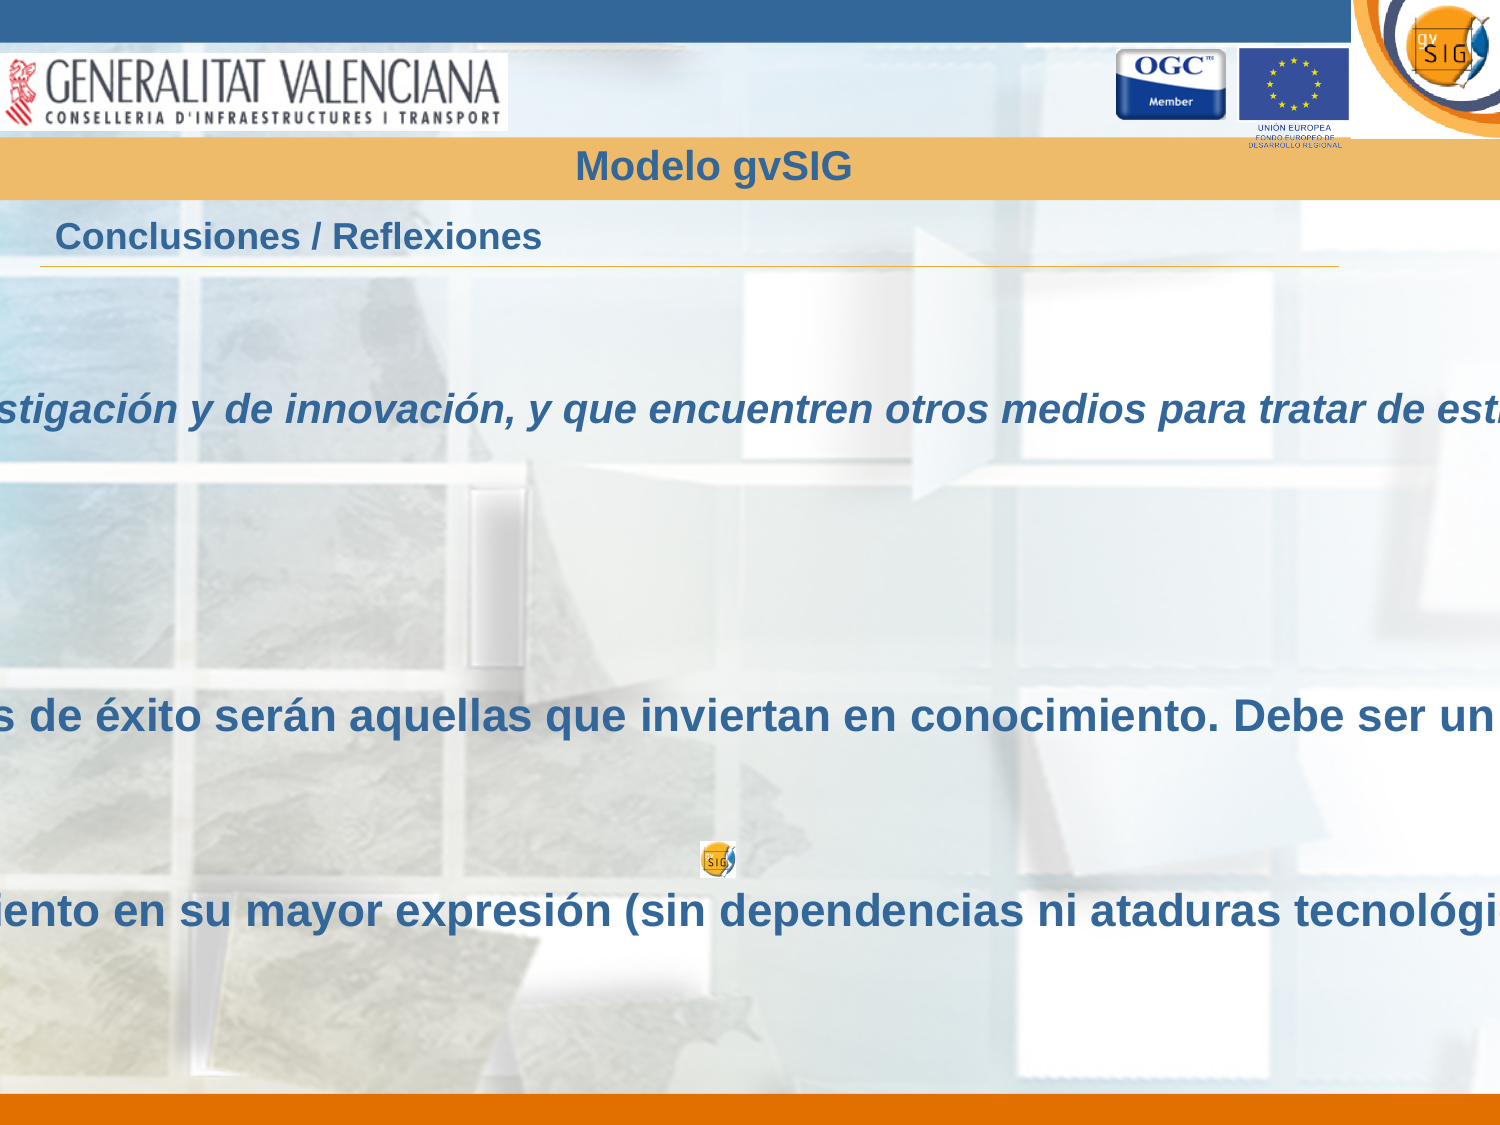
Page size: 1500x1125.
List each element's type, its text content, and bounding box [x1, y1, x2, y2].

text_box ¿Como valoramos las dinámicas globales de mercado? Pilat recomienda a los países de la OCDE que refuercen la eficiencia de sus sistemas de investigación y de innovación, y que encuentren otros medios para tratar de estimular la innovación en un contexto mundial marcado por la intensificación de la competitividad. [0, 278, 1500, 440]
text_box Conclusiones / Reflexiones [40, 210, 691, 274]
text_box Inversión en conocimiento en su mayor expresión (sin dependencias ni ataduras tecnológicas) es el Software Libre. [0, 820, 1500, 944]
picture [1237, 0, 1500, 139]
picture [0, 53, 508, 131]
text_box Modelo gvSIG [0, 137, 1429, 207]
picture [1116, 49, 1226, 120]
text_box Las futuras economías de éxito serán aquellas que inviertan en conocimiento. Debe ser un objetivo a nivel nacional. [0, 625, 1500, 806]
